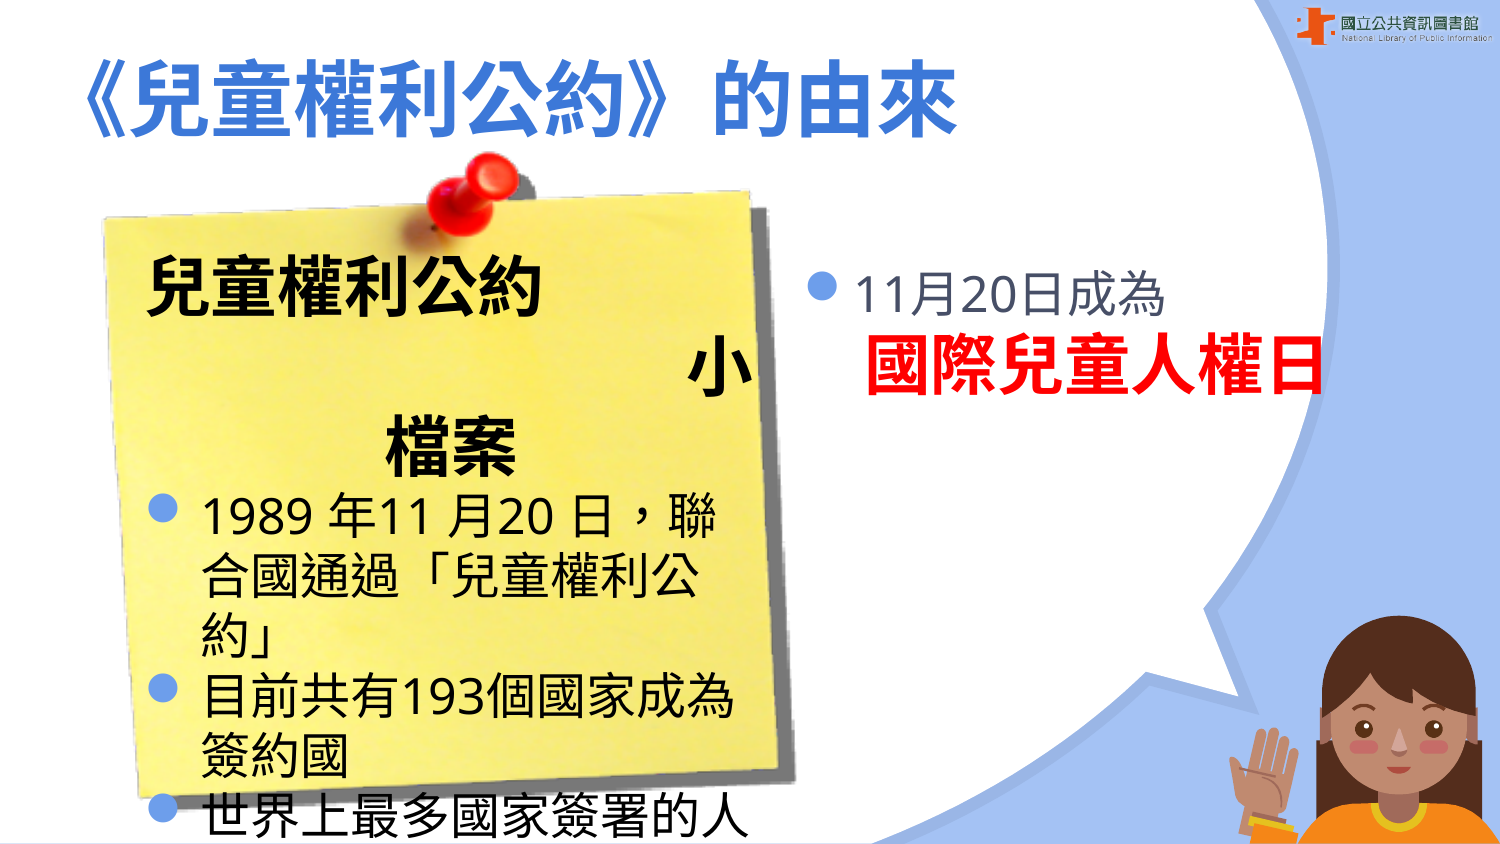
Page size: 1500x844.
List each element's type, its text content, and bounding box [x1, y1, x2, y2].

picture [621, 797, 629, 802]
picture [262, 797, 273, 802]
picture [557, 798, 565, 803]
title 《兒童權利公約》的由來 [29, 39, 1009, 163]
text_box 11月20日成為 國際兒童人權日 [788, 255, 1350, 410]
picture [362, 797, 388, 803]
text_box [1229, 615, 1500, 844]
list 兒童權利公約 小檔案 1989 年11 月20 日，聯合國通過「兒童權利公約」 目前共有193個國家成為簽約國 世界上最多國家簽署的人權公約 [129, 229, 774, 761]
picture [1287, 0, 1500, 52]
picture [458, 798, 492, 803]
picture [100, 163, 782, 803]
picture [277, 797, 288, 802]
picture [609, 797, 617, 802]
picture [633, 797, 641, 802]
picture [417, 799, 434, 803]
